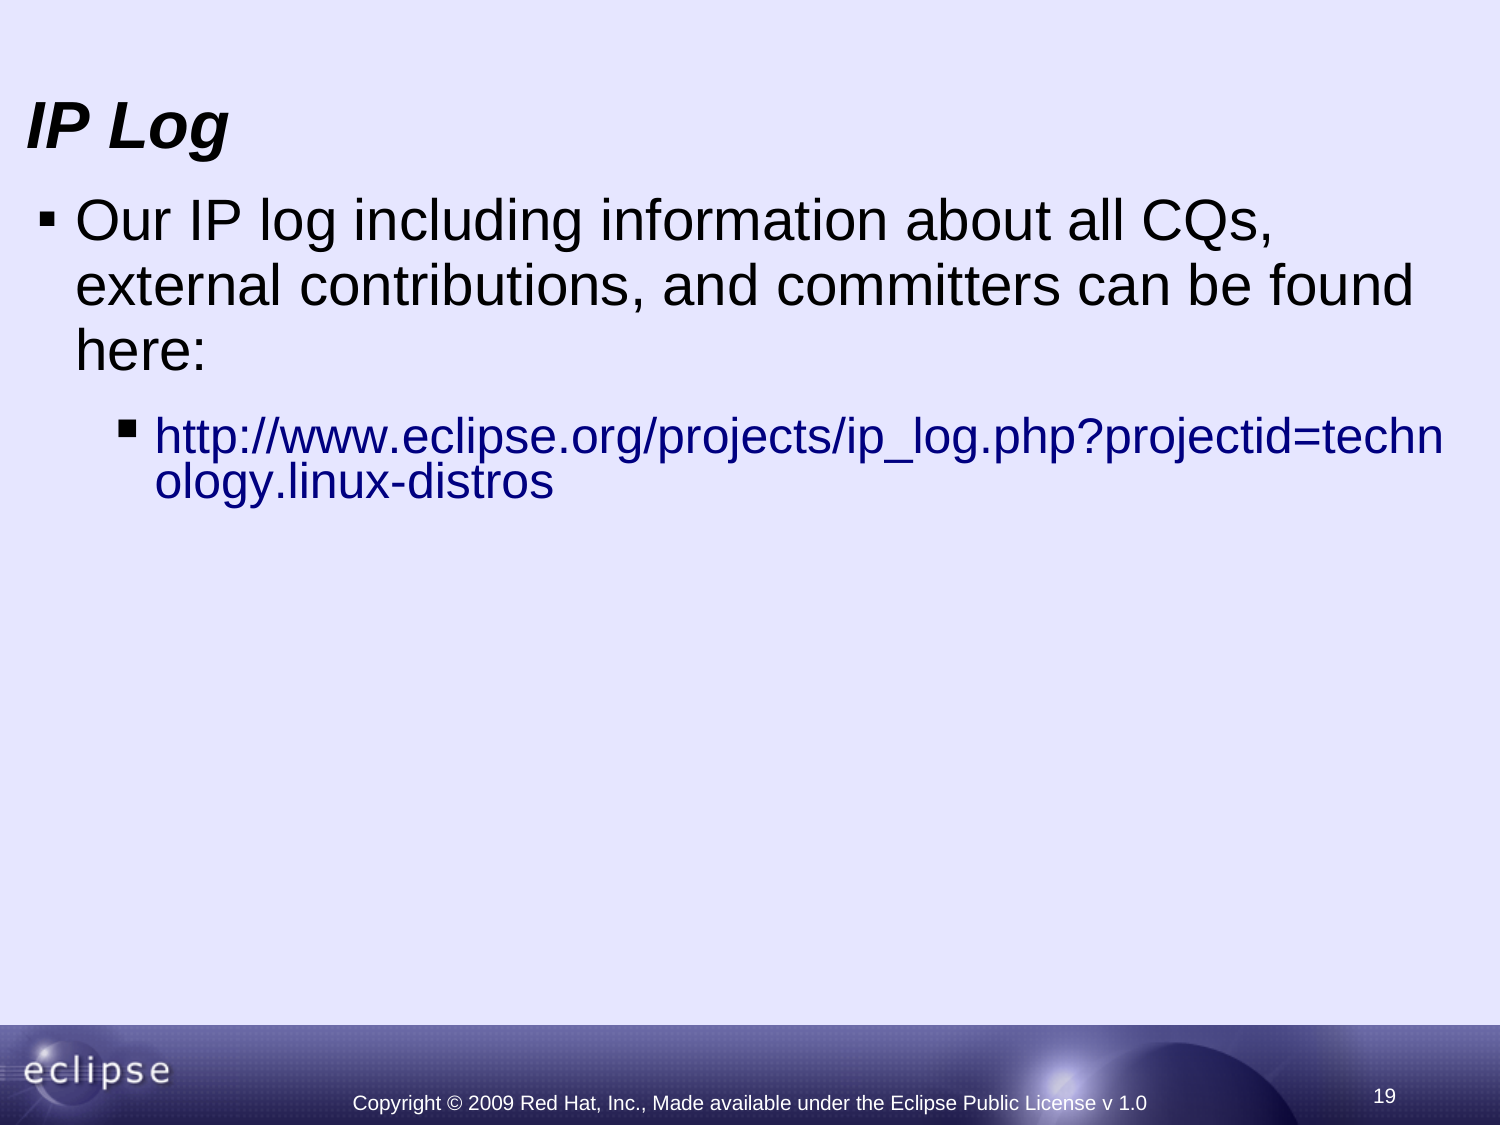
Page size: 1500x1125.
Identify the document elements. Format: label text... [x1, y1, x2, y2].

list Our IP log including information about all CQs, external contributions, and committers can be found here: http://www.eclipse.org/projects/ip_log.php?projectid=technology.linux-distros [37, 187, 1463, 1021]
title IP Log [26, 84, 1474, 172]
picture [0, 1025, 1500, 1125]
